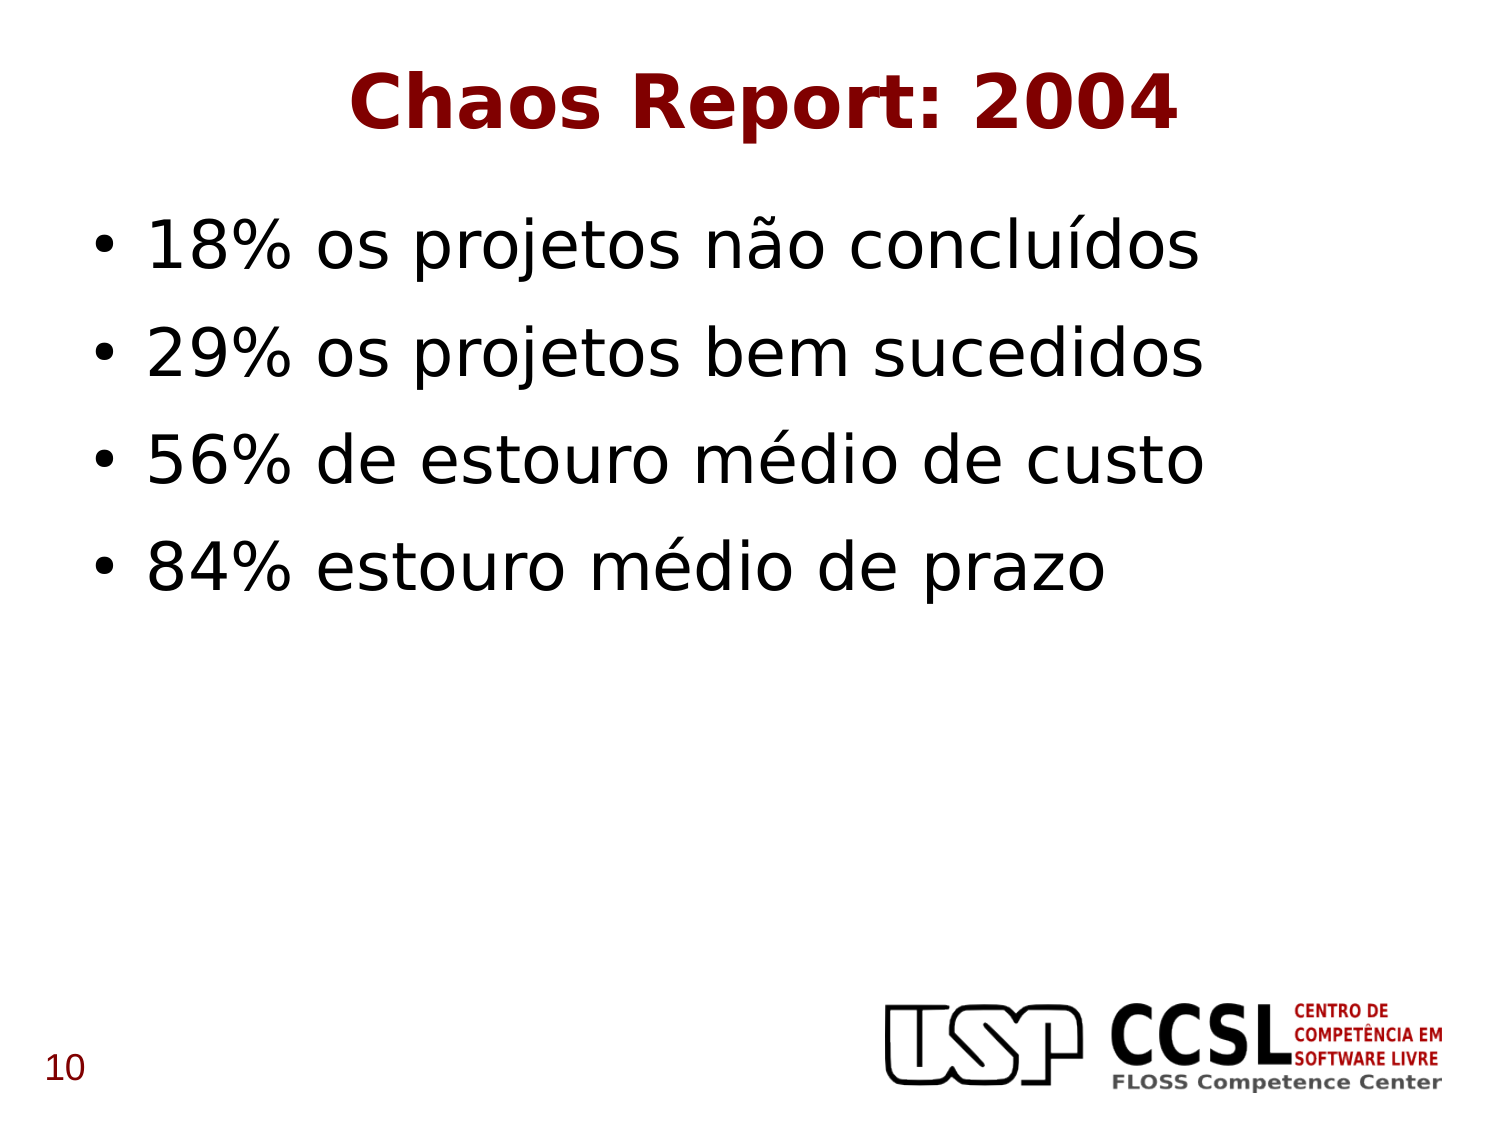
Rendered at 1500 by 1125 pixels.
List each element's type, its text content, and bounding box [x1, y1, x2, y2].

list 18% os projetos não concluídos 29% os projetos bem sucedidos 56% de estouro médio de custo 84% estouro médio de prazo [75, 206, 1447, 950]
picture [885, 1003, 1442, 1093]
title Chaos Report: 2004 [70, 27, 1459, 178]
